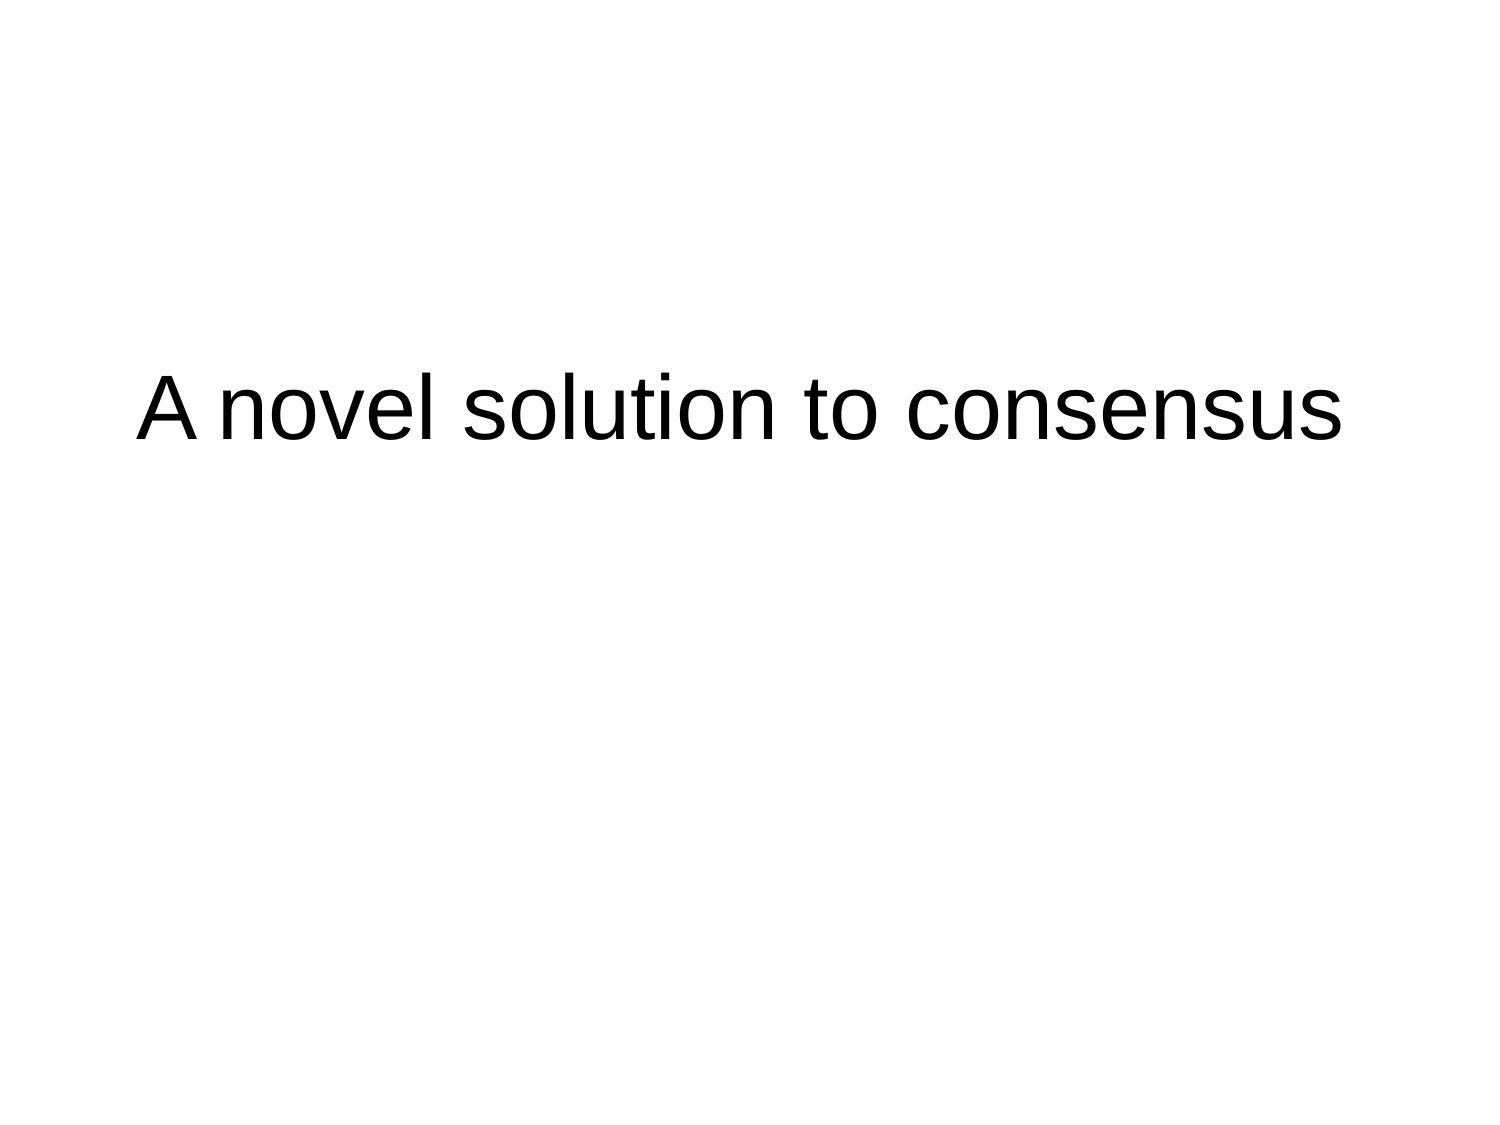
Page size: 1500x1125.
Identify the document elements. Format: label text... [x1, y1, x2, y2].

title A novel solution to consensus [0, 329, 1486, 486]
